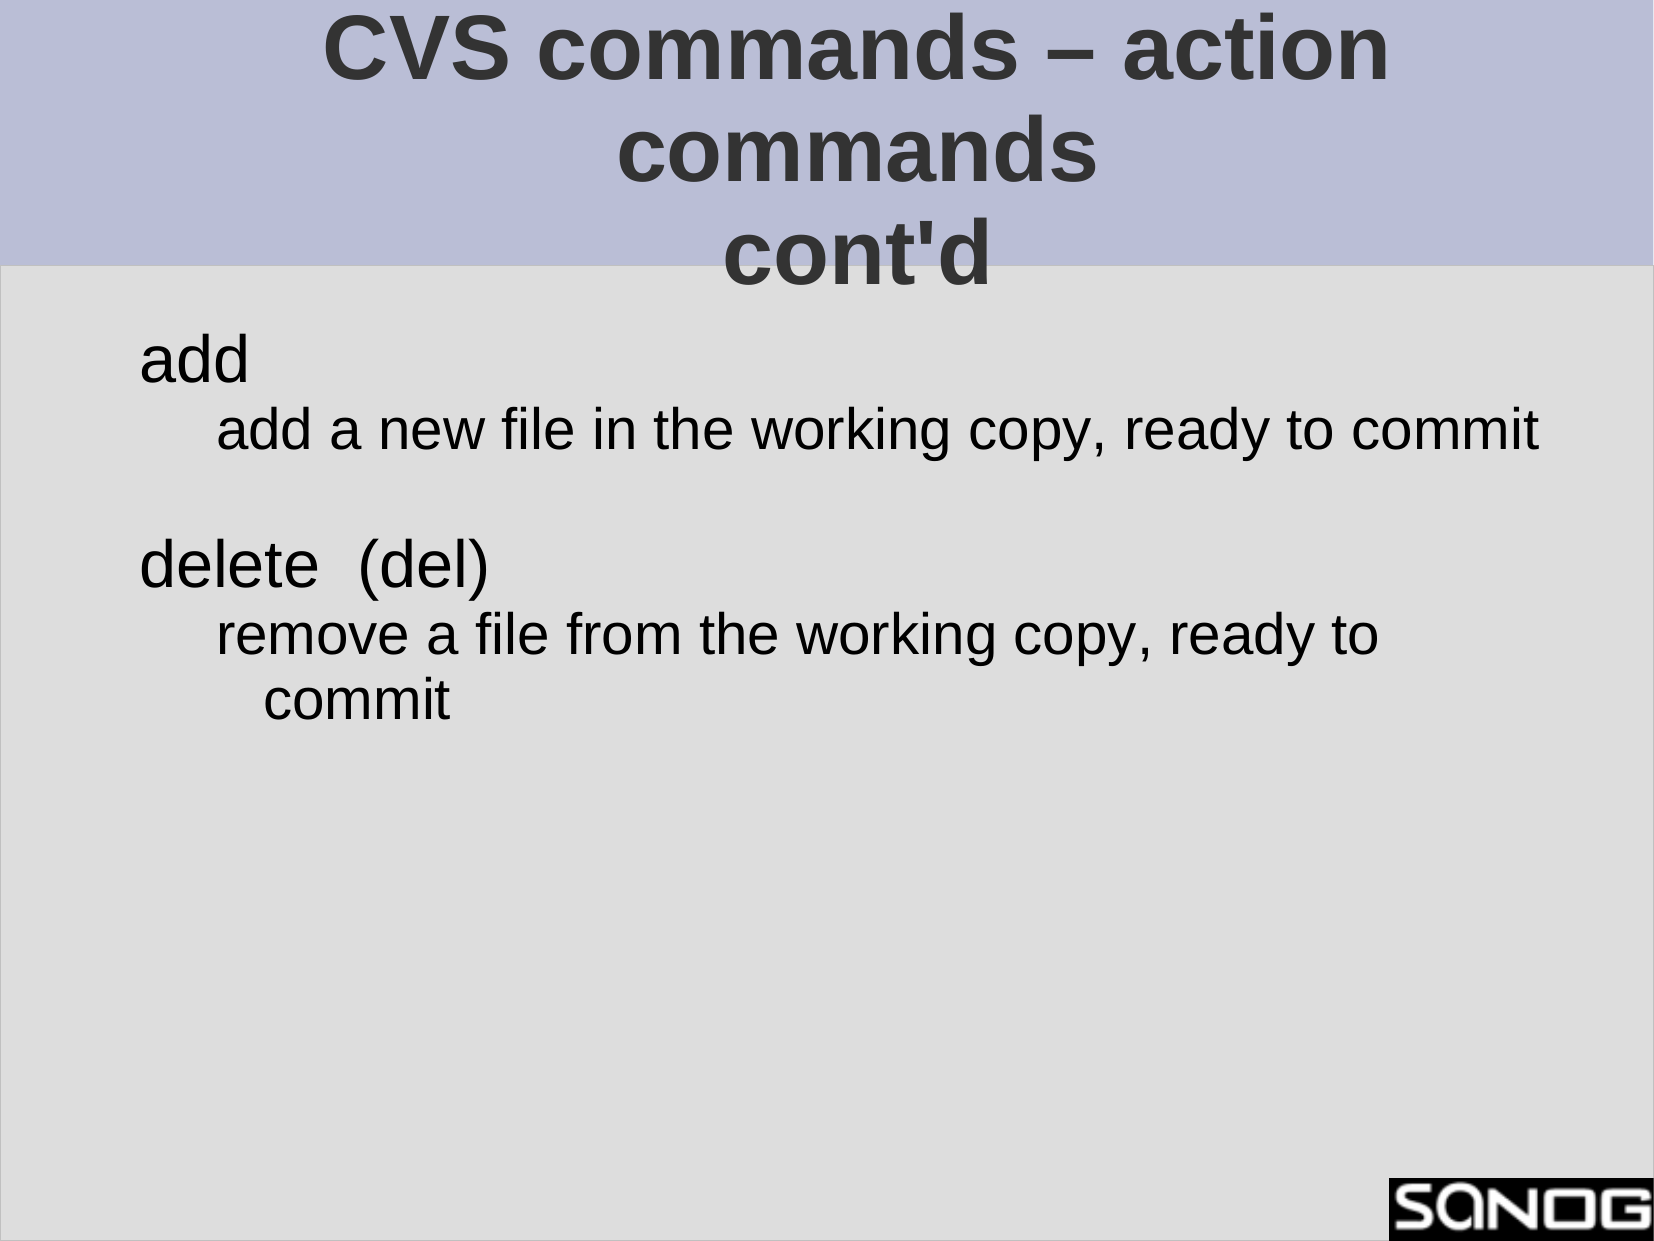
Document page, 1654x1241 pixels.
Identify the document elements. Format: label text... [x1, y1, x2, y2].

picture [1389, 1178, 1654, 1241]
title CVS commands – action commands cont'd [121, 0, 1595, 304]
list add add a new file in the working copy, ready to commit delete (del) remove a file from the working copy, ready to commit [121, 322, 1561, 1133]
